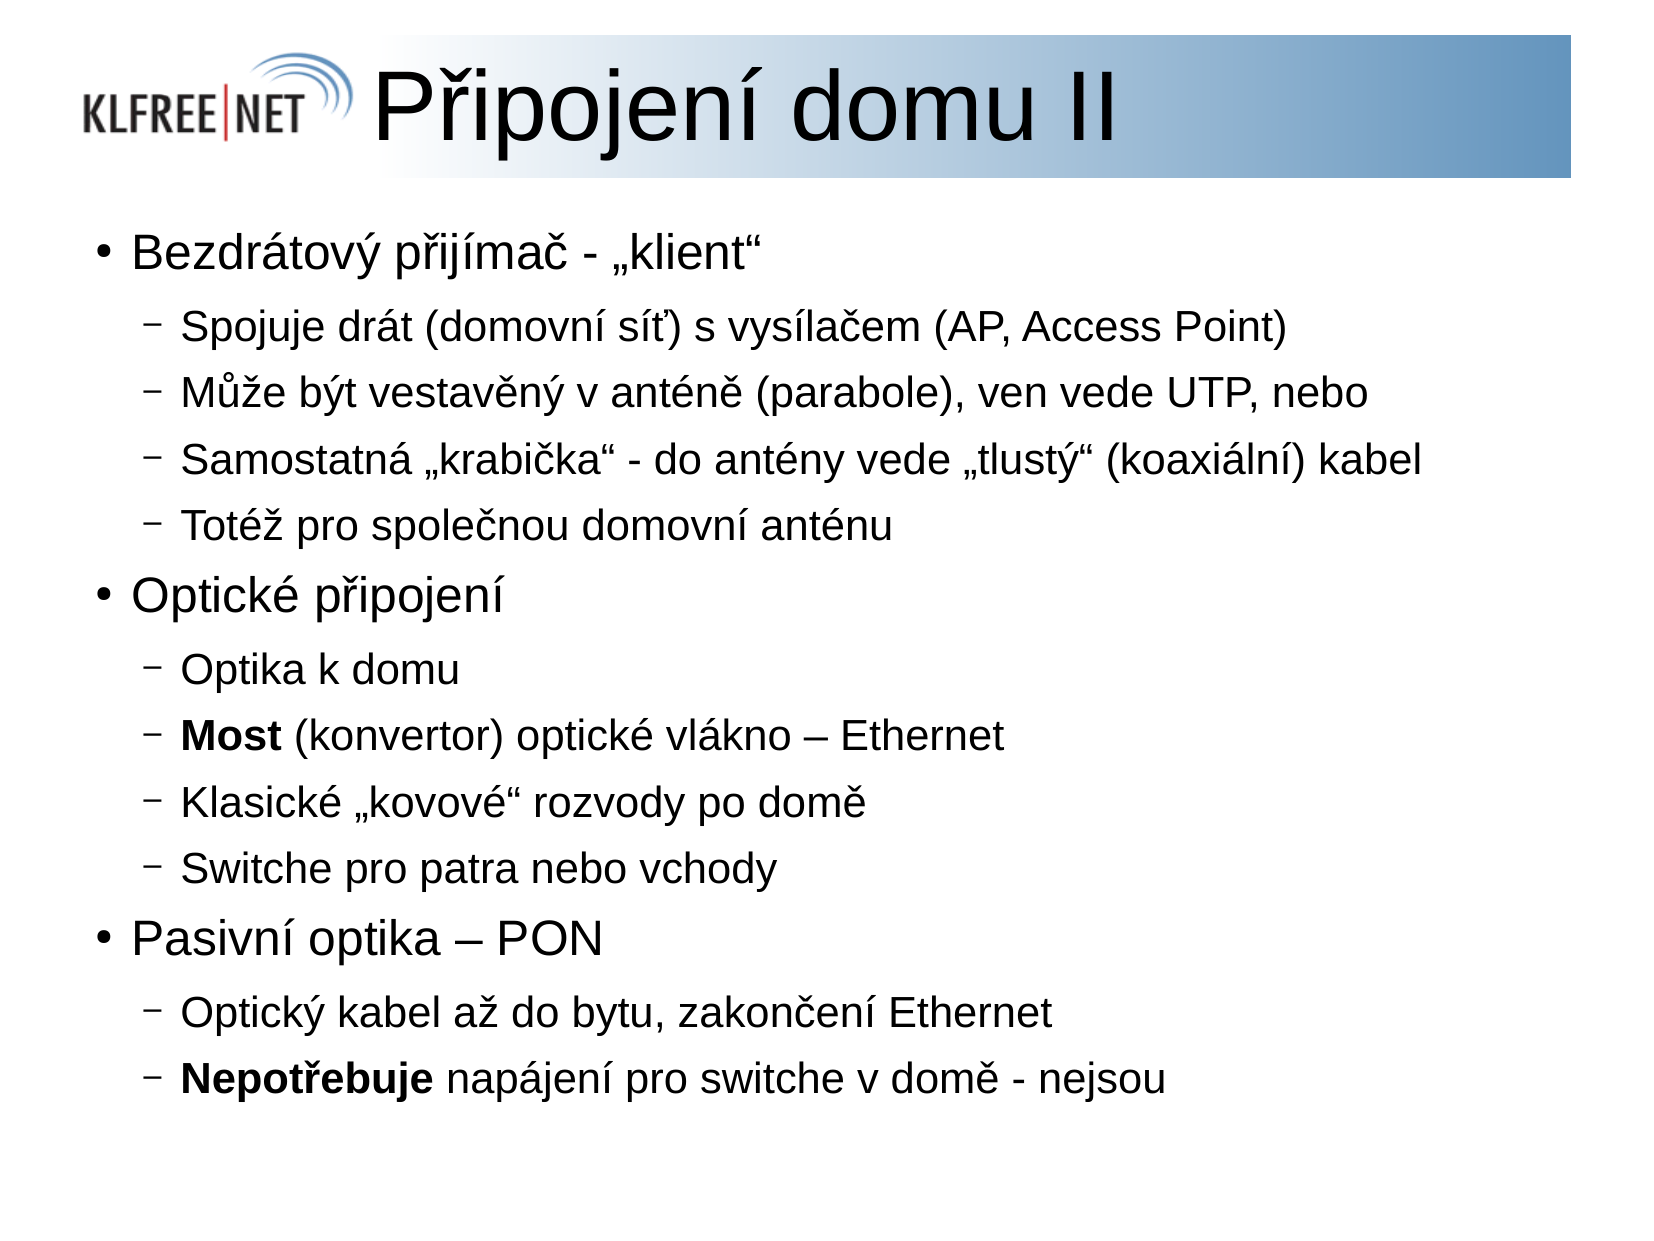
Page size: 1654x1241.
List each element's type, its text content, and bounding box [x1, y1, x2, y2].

title Připojení domu II [371, 47, 1560, 166]
picture [59, 11, 372, 201]
list Bezdrátový přijímač - „klient“ Spojuje drát (domovní síť) s vysílačem (AP, Access Point) Může být vestavěný v anténě (parabole), ven vede UTP, nebo Samostatná „krabička“ - do antény vede „tlustý“ (koaxiální) kabel Totéž pro společnou domovní anténu Optické připojení Optika k domu Most (konvertor) optické vlákno – Ethernet Klasické „kovové“ rozvody po domě Switche pro patra nebo vchody Pasivní optika – PON Optický kabel až do bytu, zakončení Ethernet Nepotřebuje napájení pro switche v domě - nejsou [82, 224, 1571, 1111]
